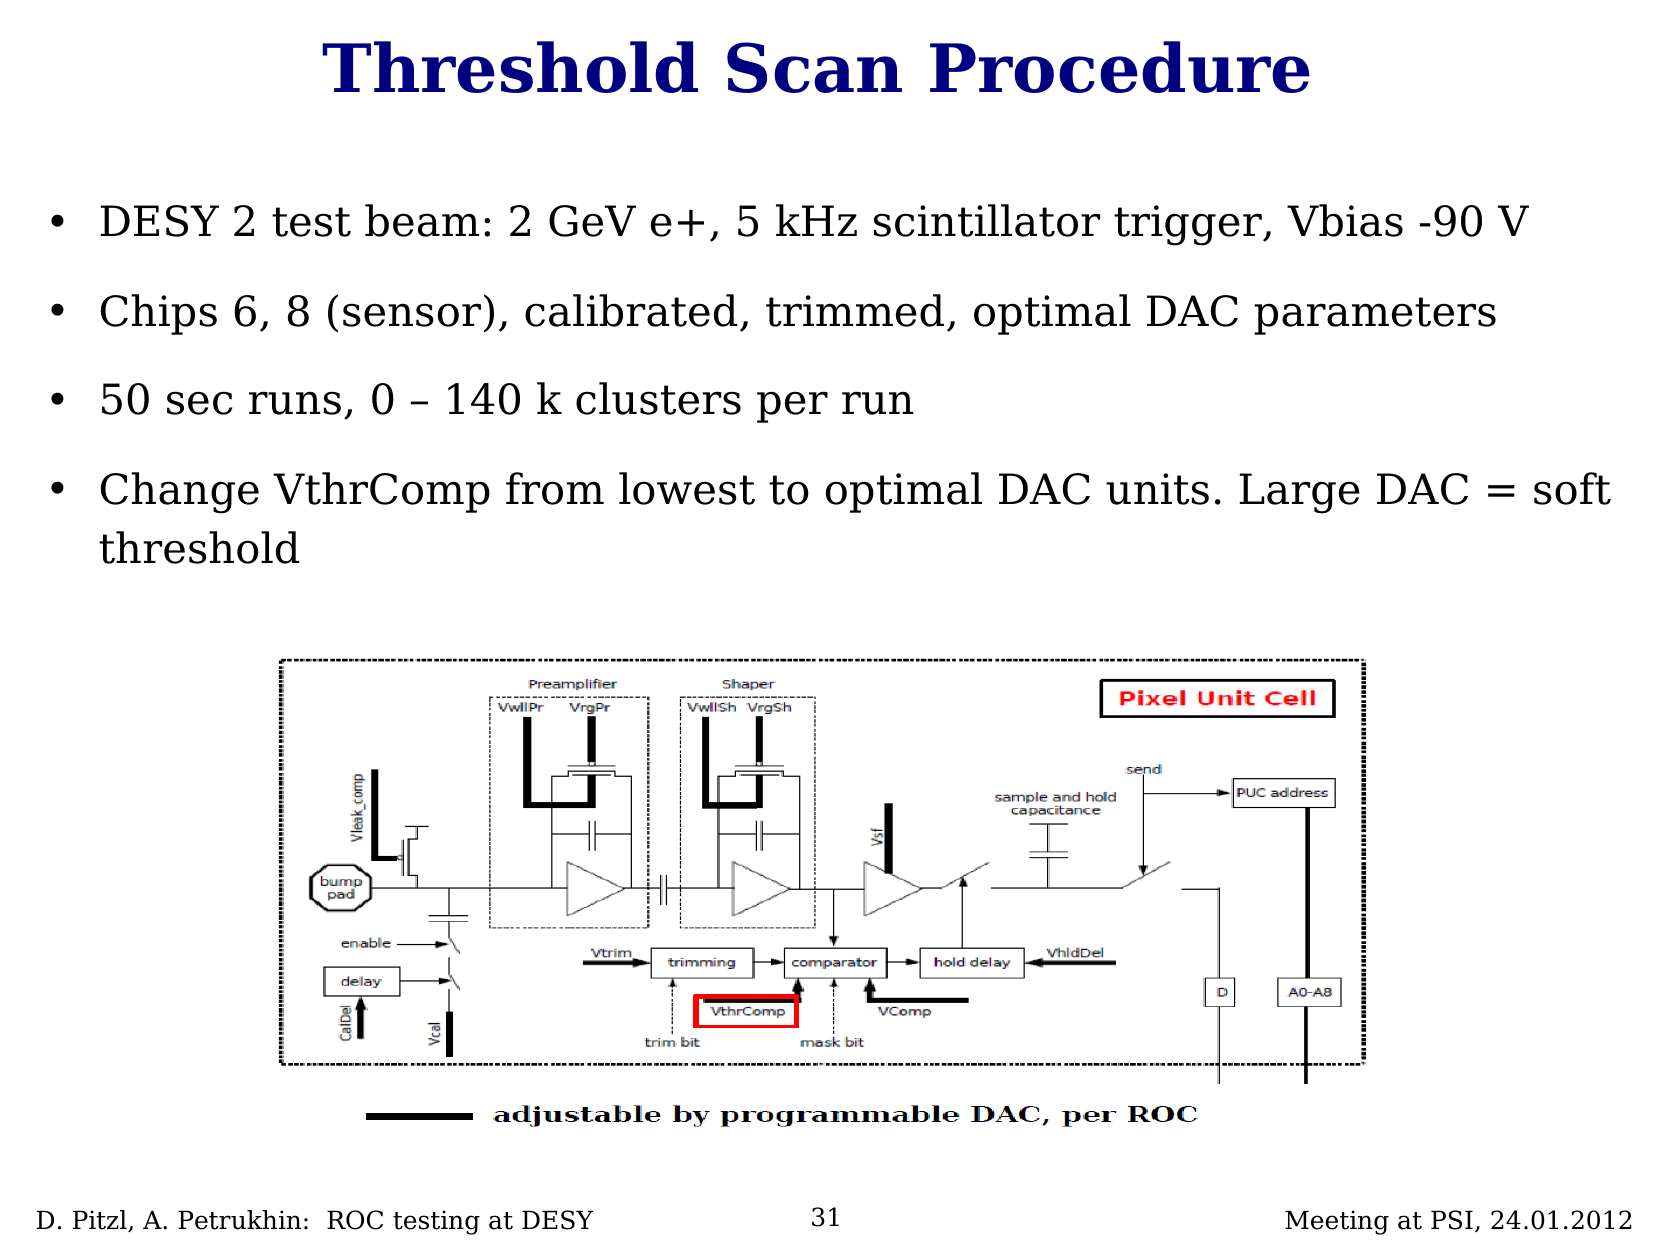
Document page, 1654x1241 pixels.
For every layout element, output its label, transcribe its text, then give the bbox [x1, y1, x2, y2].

picture [262, 639, 1387, 1148]
list DESY 2 test beam: 2 GeV e+, 5 kHz scintillator trigger, Vbias -90 V Chips 6, 8 (sensor), calibrated, trimmed, optimal DAC parameters 50 sec runs, 0 – 140 k clusters per run Change VthrComp from lowest to optimal DAC units. Large DAC = soft threshold [45, 187, 1621, 652]
title Threshold Scan Procedure [112, 23, 1525, 115]
